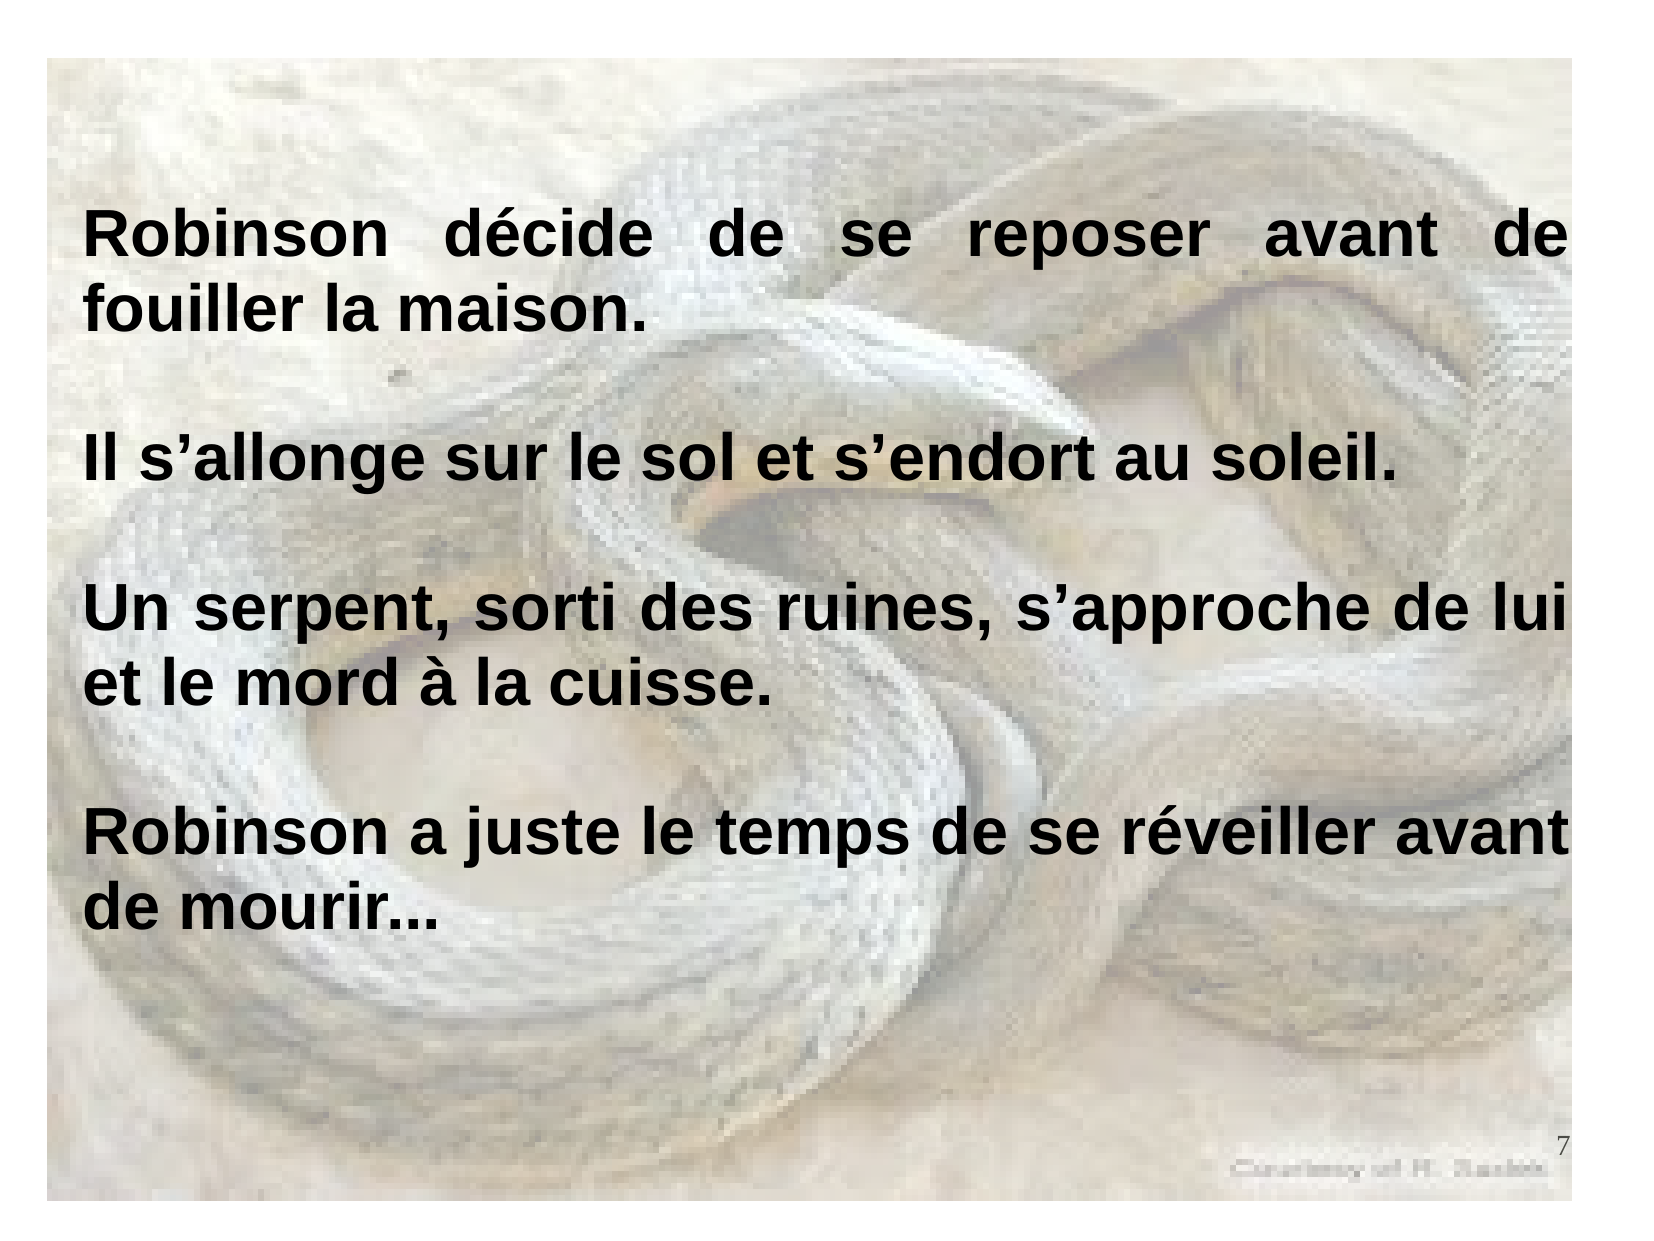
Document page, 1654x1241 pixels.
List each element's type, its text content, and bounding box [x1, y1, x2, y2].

subtitle Robinson décide de se reposer avant de fouiller la maison. Il s’allonge sur le sol et s’endort au soleil. Un serpent, sorti des ruines, s’approche de lui et le mord à la cuisse. Robinson a juste le temps de se réveiller avant de mourir... [82, 129, 1571, 1010]
picture [47, 59, 1572, 1201]
